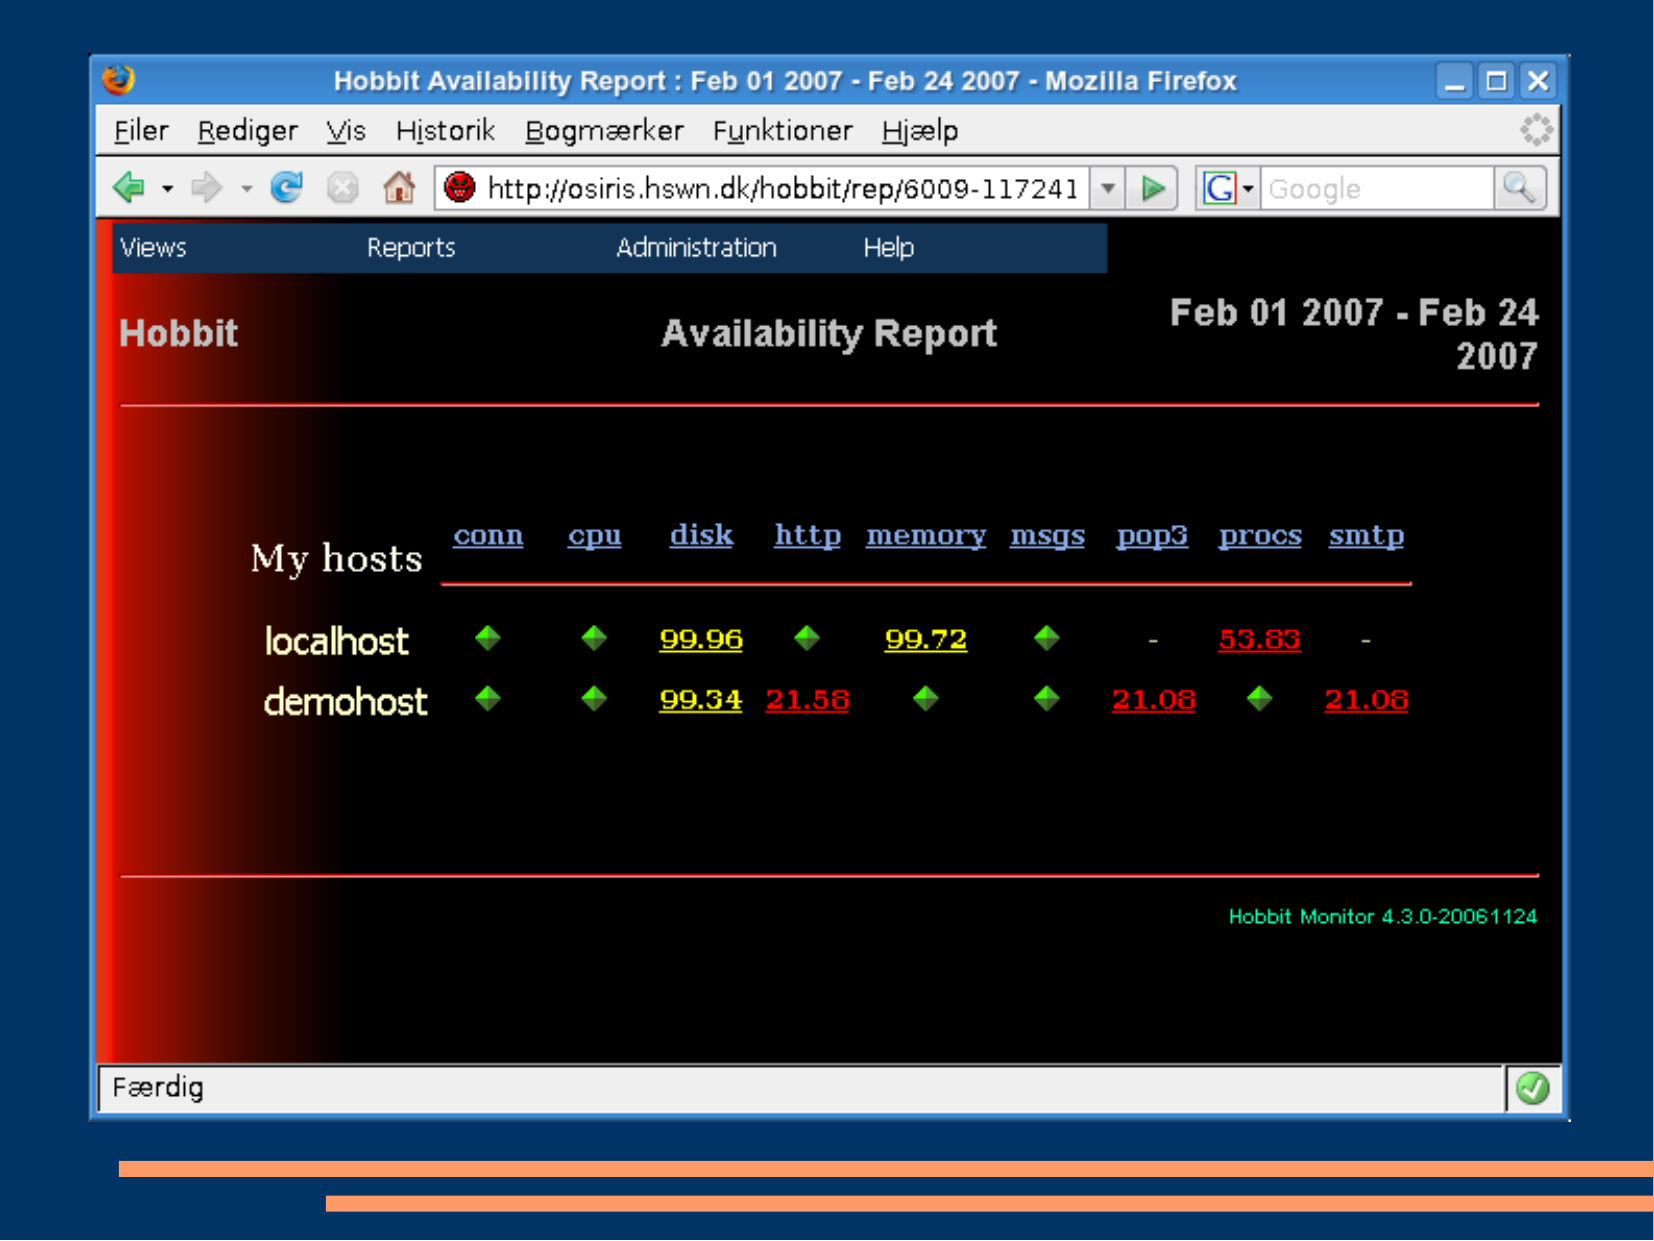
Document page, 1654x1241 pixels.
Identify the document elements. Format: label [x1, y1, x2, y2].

picture [88, 53, 1571, 1123]
